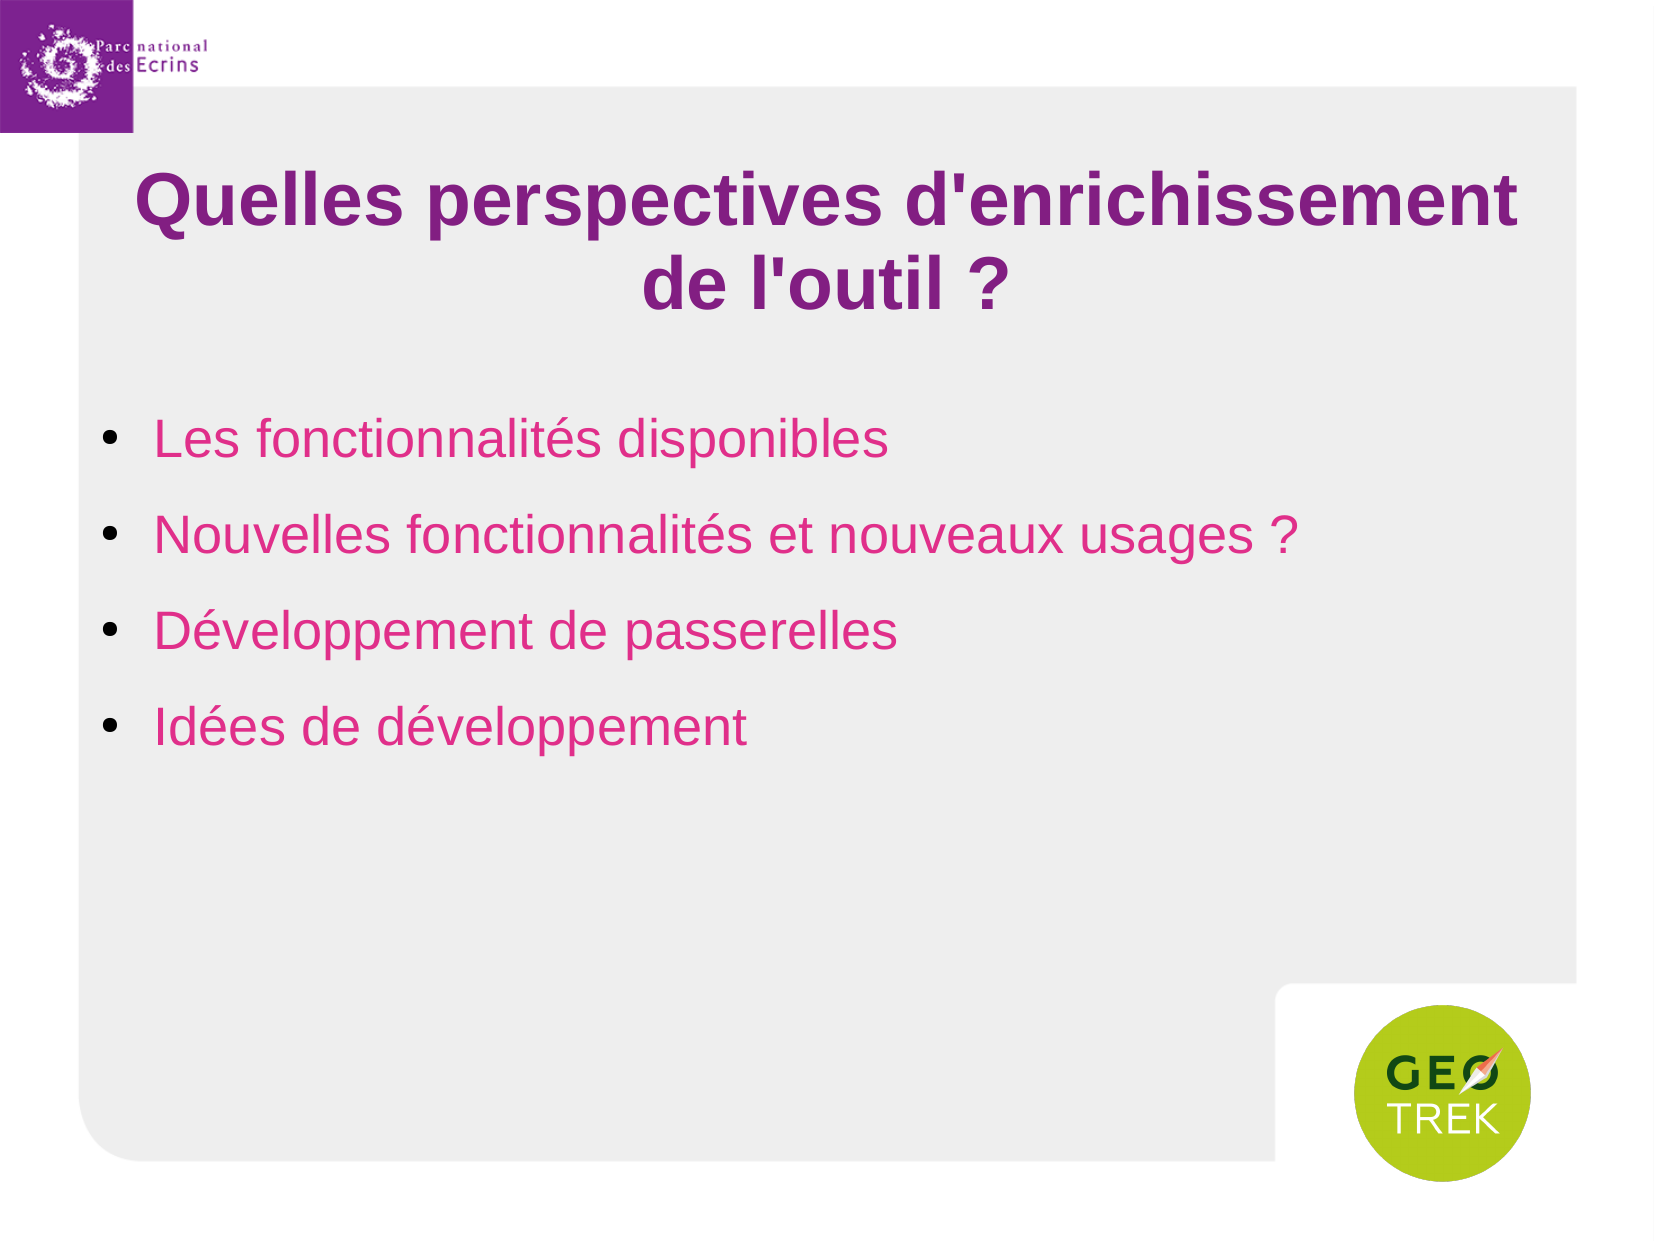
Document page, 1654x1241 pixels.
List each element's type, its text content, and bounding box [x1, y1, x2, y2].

picture [0, 0, 1654, 1241]
title Quelles perspectives d'enrichissement de l'outil ? [82, 115, 1571, 368]
list Les fonctionnalités disponibles Nouvelles fonctionnalités et nouveaux usages ? Développement de passerelles Idées de développement [82, 402, 1571, 1122]
